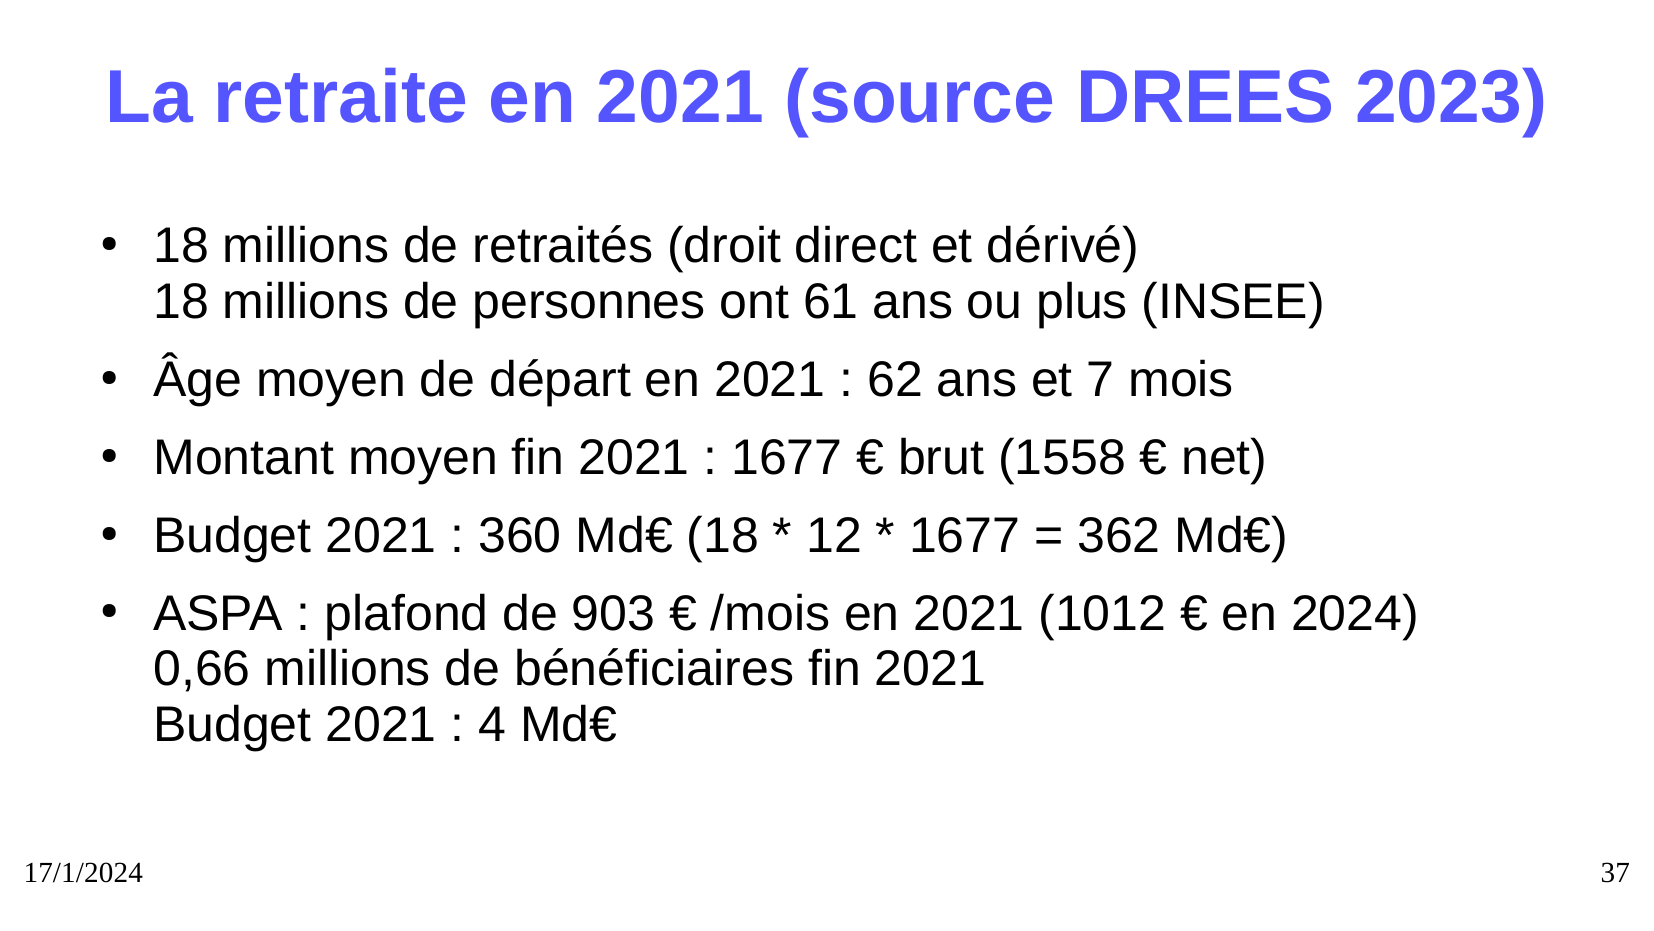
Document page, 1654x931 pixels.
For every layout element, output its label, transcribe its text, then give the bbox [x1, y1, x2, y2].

title La retraite en 2021 (source DREES 2023) [82, 37, 1571, 156]
list 18 millions de retraités (droit direct et dérivé) 18 millions de personnes ont 61 ans ou plus (INSEE) Âge moyen de départ en 2021 : 62 ans et 7 mois Montant moyen fin 2021 : 1677 € brut (1558 € net) Budget 2021 : 360 Md€ (18 * 12 * 1677 = 362 Md€) ASPA : plafond de 903 € /mois en 2021 (1012 € en 2024) 0,66 millions de bénéficiaires fin 2021 Budget 2021 : 4 Md€ [82, 217, 1571, 758]
